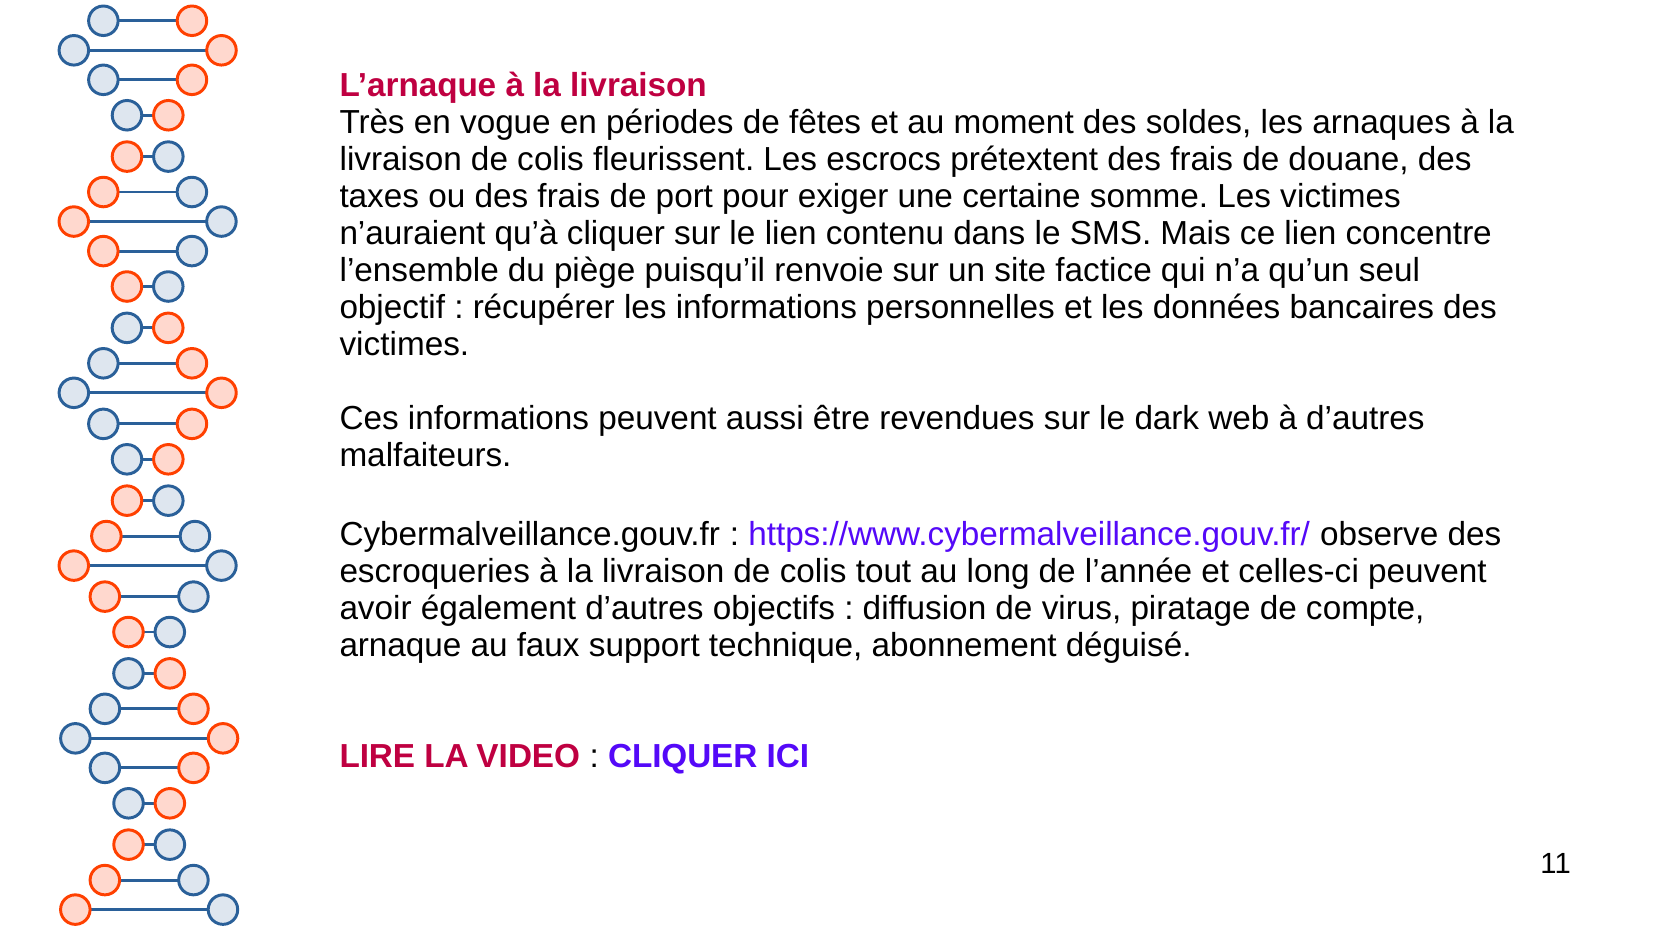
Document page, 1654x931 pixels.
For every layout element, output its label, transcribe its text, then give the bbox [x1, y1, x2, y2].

text_box L’arnaque à la livraison Très en vogue en périodes de fêtes et au moment des soldes, les arnaques à la livraison de colis fleurissent. Les escrocs prétextent des frais de douane, des taxes ou des frais de port pour exiger une certaine somme. Les victimes n’auraient qu’à cliquer sur le lien contenu dans le SMS. Mais ce lien concentre l’ensemble du piège puisqu’il renvoie sur un site factice qui n’a qu’un seul objectif : récupérer les informations personnelles et les données bancaires des victimes. Ces informations peuvent aussi être revendues sur le dark web à d’autres malfaiteurs. Cybermalveillance.gouv.fr : https://www.cybermalveillance.gouv.fr/ observe des escroqueries à la livraison de colis tout au long de l’année et celles-ci peuvent avoir également d’autres objectifs : diffusion de virus, piratage de compte, arnaque au faux support technique, abonnement déguisé. LIRE LA VIDEO : CLIQUER ICI [324, 59, 1565, 886]
